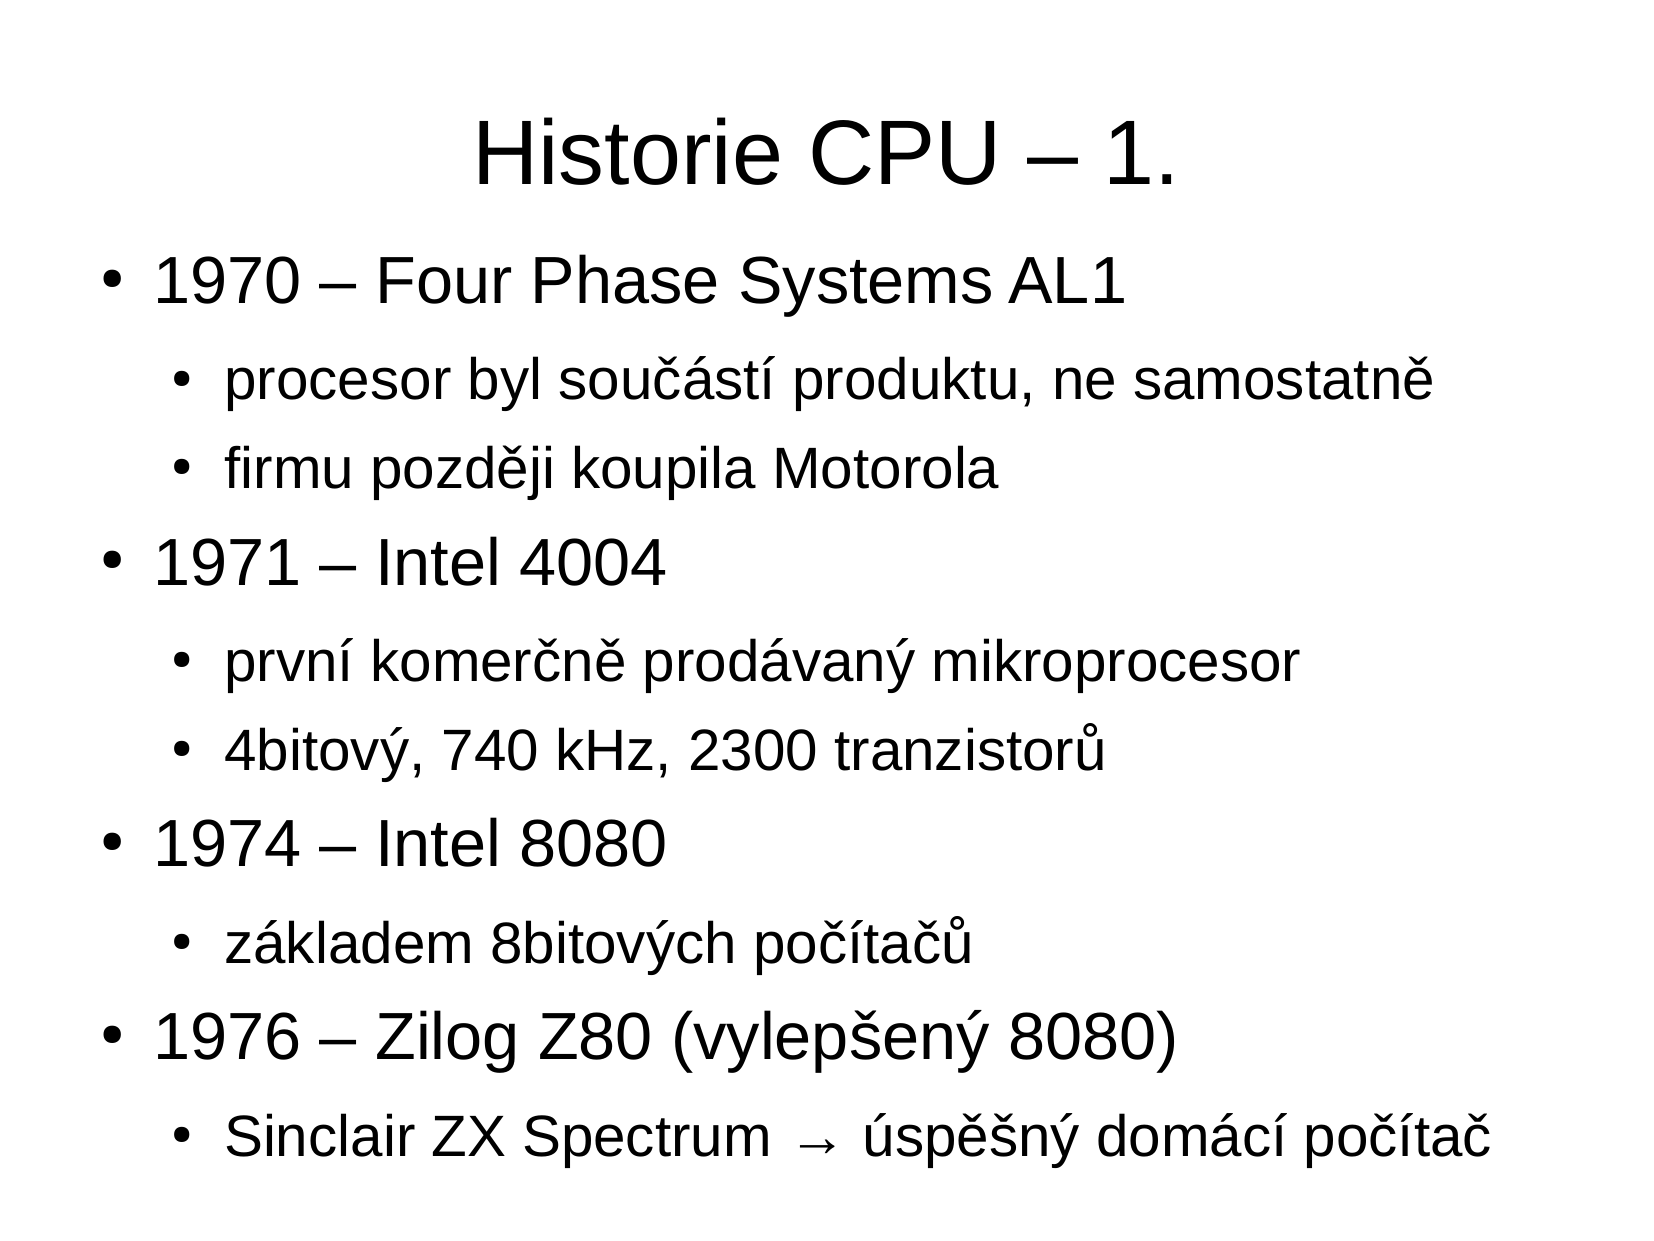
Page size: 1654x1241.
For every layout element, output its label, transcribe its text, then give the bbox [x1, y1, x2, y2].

list 1970 – Four Phase Systems AL1 procesor byl součástí produktu, ne samostatně firmu později koupila Motorola 1971 – Intel 4004 první komerčně prodávaný mikroprocesor 4bitový, 740 kHz, 2300 tranzistorů 1974 – Intel 8080 základem 8bitových počítačů 1976 – Zilog Z80 (vylepšený 8080) Sinclair ZX Spectrum → úspěšný domácí počítač [82, 242, 1571, 1167]
title Historie CPU – 1. [82, 56, 1571, 242]
